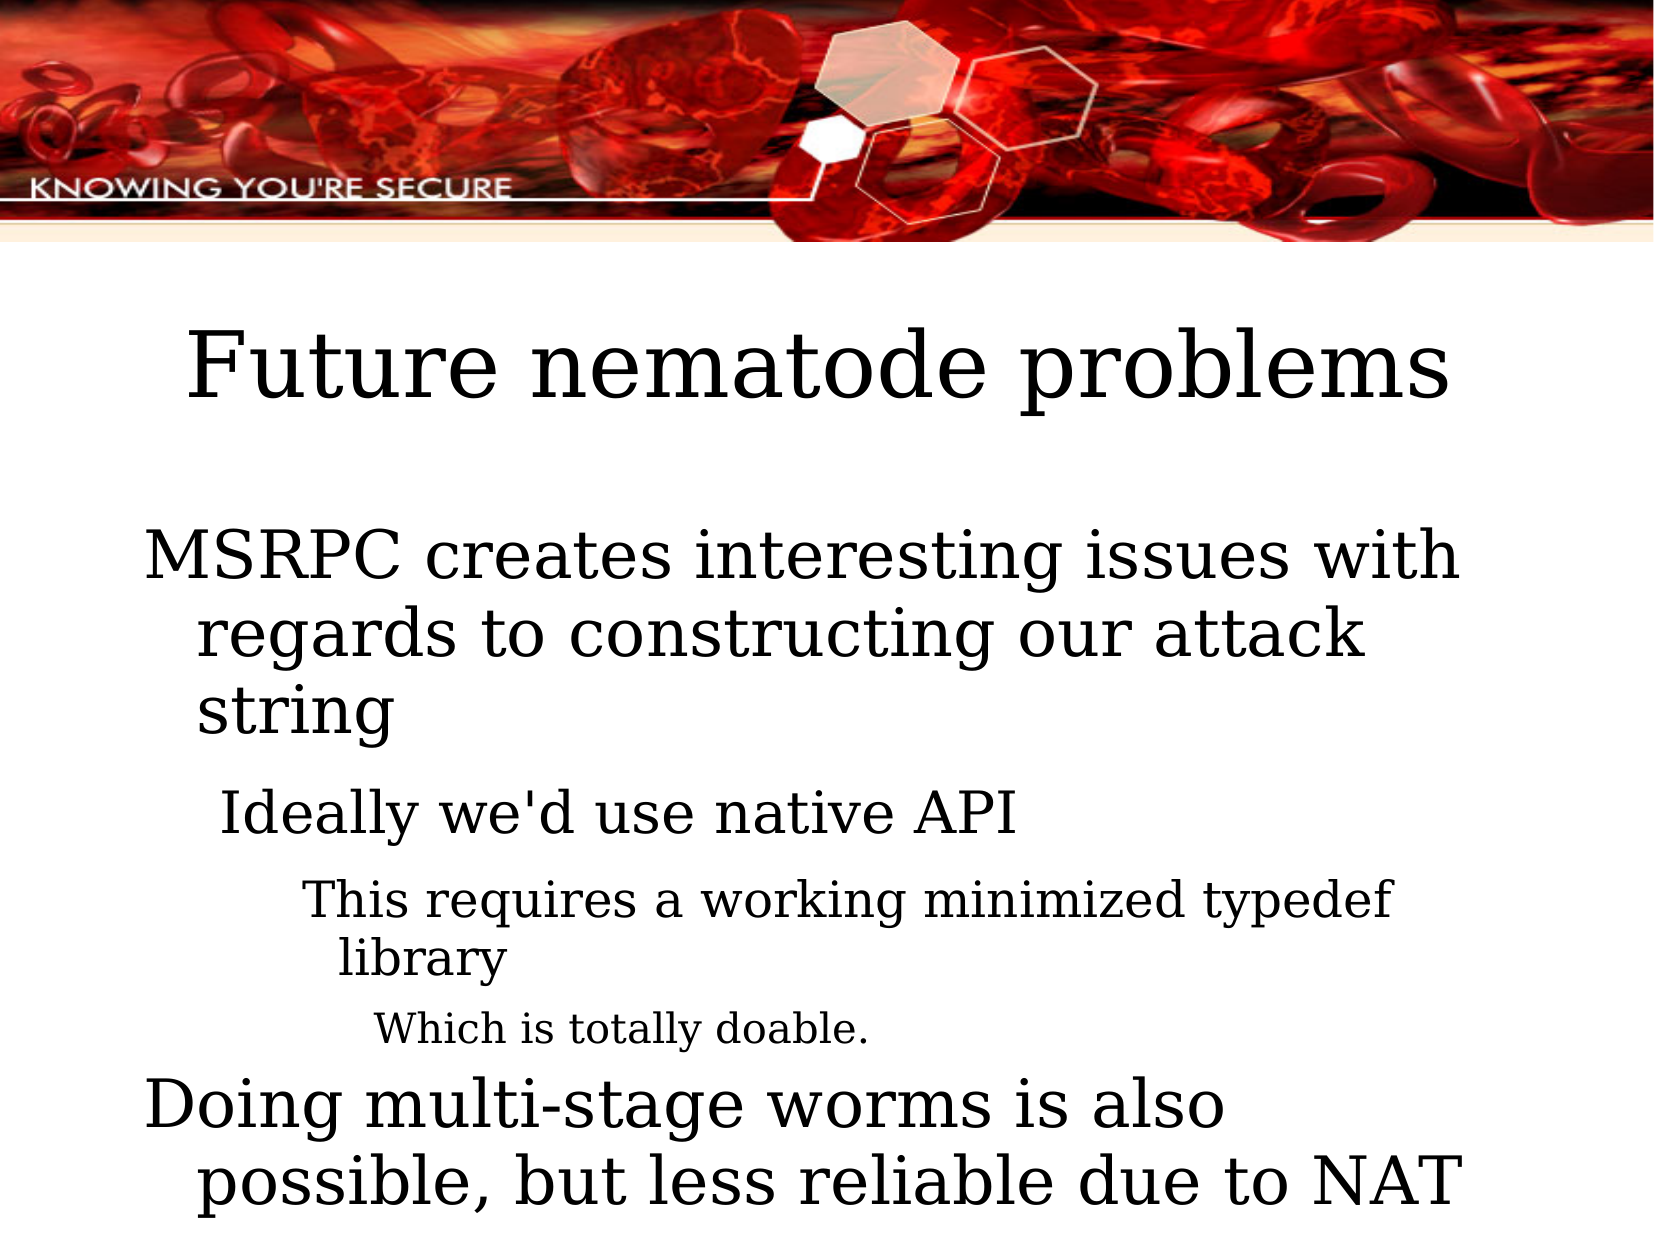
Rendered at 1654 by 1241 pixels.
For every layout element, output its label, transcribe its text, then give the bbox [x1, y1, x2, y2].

picture [0, 0, 1654, 242]
list MSRPC creates interesting issues with regards to constructing our attack string Ideally we'd use native API This requires a working minimized typedef library Which is totally doable. Doing multi-stage worms is also possible, but less reliable due to NAT [125, 516, 1538, 1221]
title Future nematode problems [113, 261, 1526, 470]
